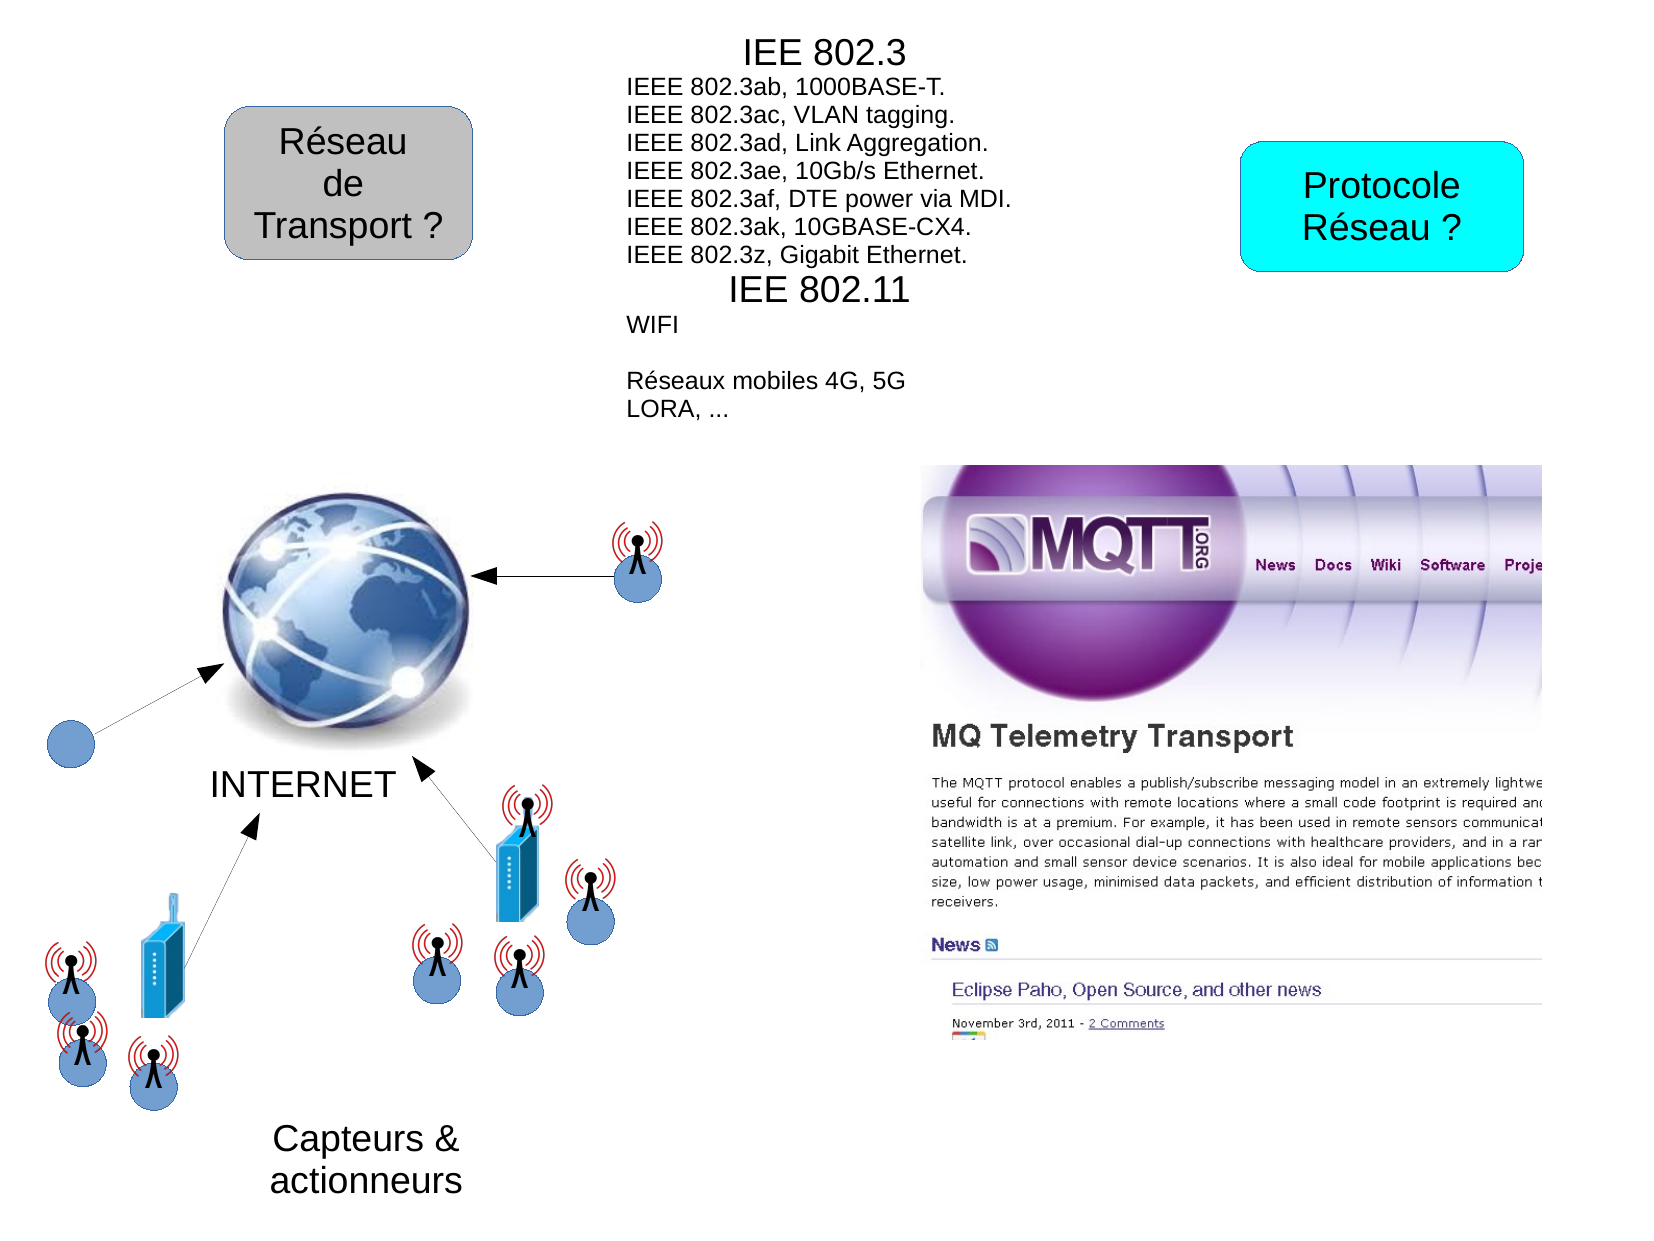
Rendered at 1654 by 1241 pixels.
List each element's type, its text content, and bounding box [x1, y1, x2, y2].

text_box [47, 720, 95, 768]
text_box [413, 976, 461, 1004]
text_box Réseau de Transport ? [224, 106, 473, 260]
text_box [614, 574, 662, 603]
picture [123, 1031, 183, 1088]
picture [40, 937, 101, 994]
picture [496, 780, 557, 922]
text_box [566, 911, 615, 945]
picture [152, 952, 157, 986]
picture [506, 856, 512, 890]
text_box IEE 802.3 IEEE 802.3ab, 1000BASE-T. IEEE 802.3ac, VLAN tagging. IEEE 802.3ad, Link Aggregation. IEEE 802.3ae, 10Gb/s Ethernet. IEEE 802.3af, DTE power via MDI. IEEE 802.3ak, 10GBASE-CX4. IEEE 802.3z, Gigabit Ethernet. IEE 802.11 WIFI Réseaux mobiles 4G, 5G LORA, ... [611, 23, 1028, 459]
picture [407, 919, 467, 976]
text_box [59, 1065, 107, 1087]
picture [194, 472, 491, 756]
text_box Capteurs & actionneurs [212, 1110, 520, 1210]
picture [52, 1007, 112, 1065]
text_box [48, 994, 96, 1014]
text_box [130, 1088, 178, 1111]
picture [489, 931, 549, 988]
text_box [496, 988, 544, 1016]
text_box Protocole Réseau ? [1240, 141, 1524, 272]
picture [560, 854, 620, 911]
text_box INTERNET [194, 755, 413, 813]
picture [850, 465, 1542, 1040]
picture [141, 891, 185, 1018]
picture [607, 517, 667, 574]
